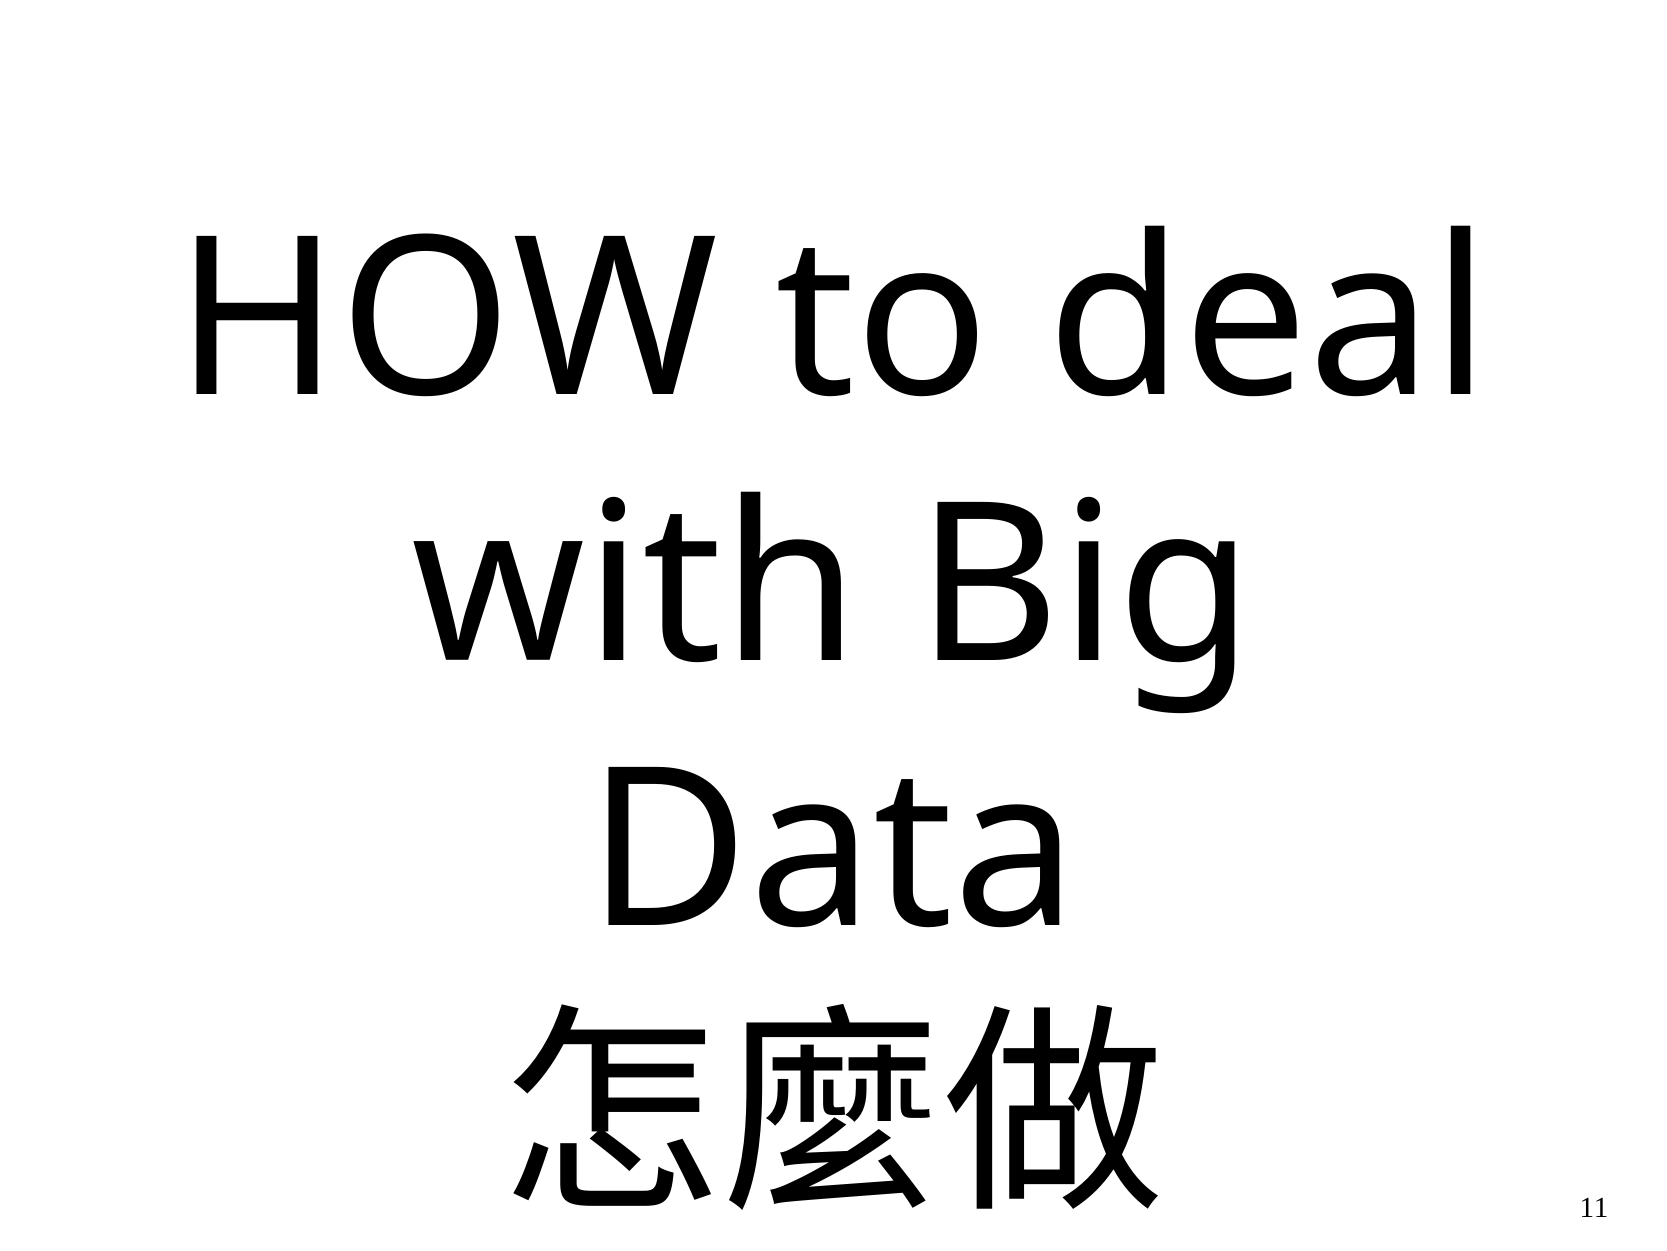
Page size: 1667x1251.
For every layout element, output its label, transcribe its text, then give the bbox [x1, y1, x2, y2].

text_box HOW to deal with Big Data 怎麼做 [124, 165, 1542, 978]
